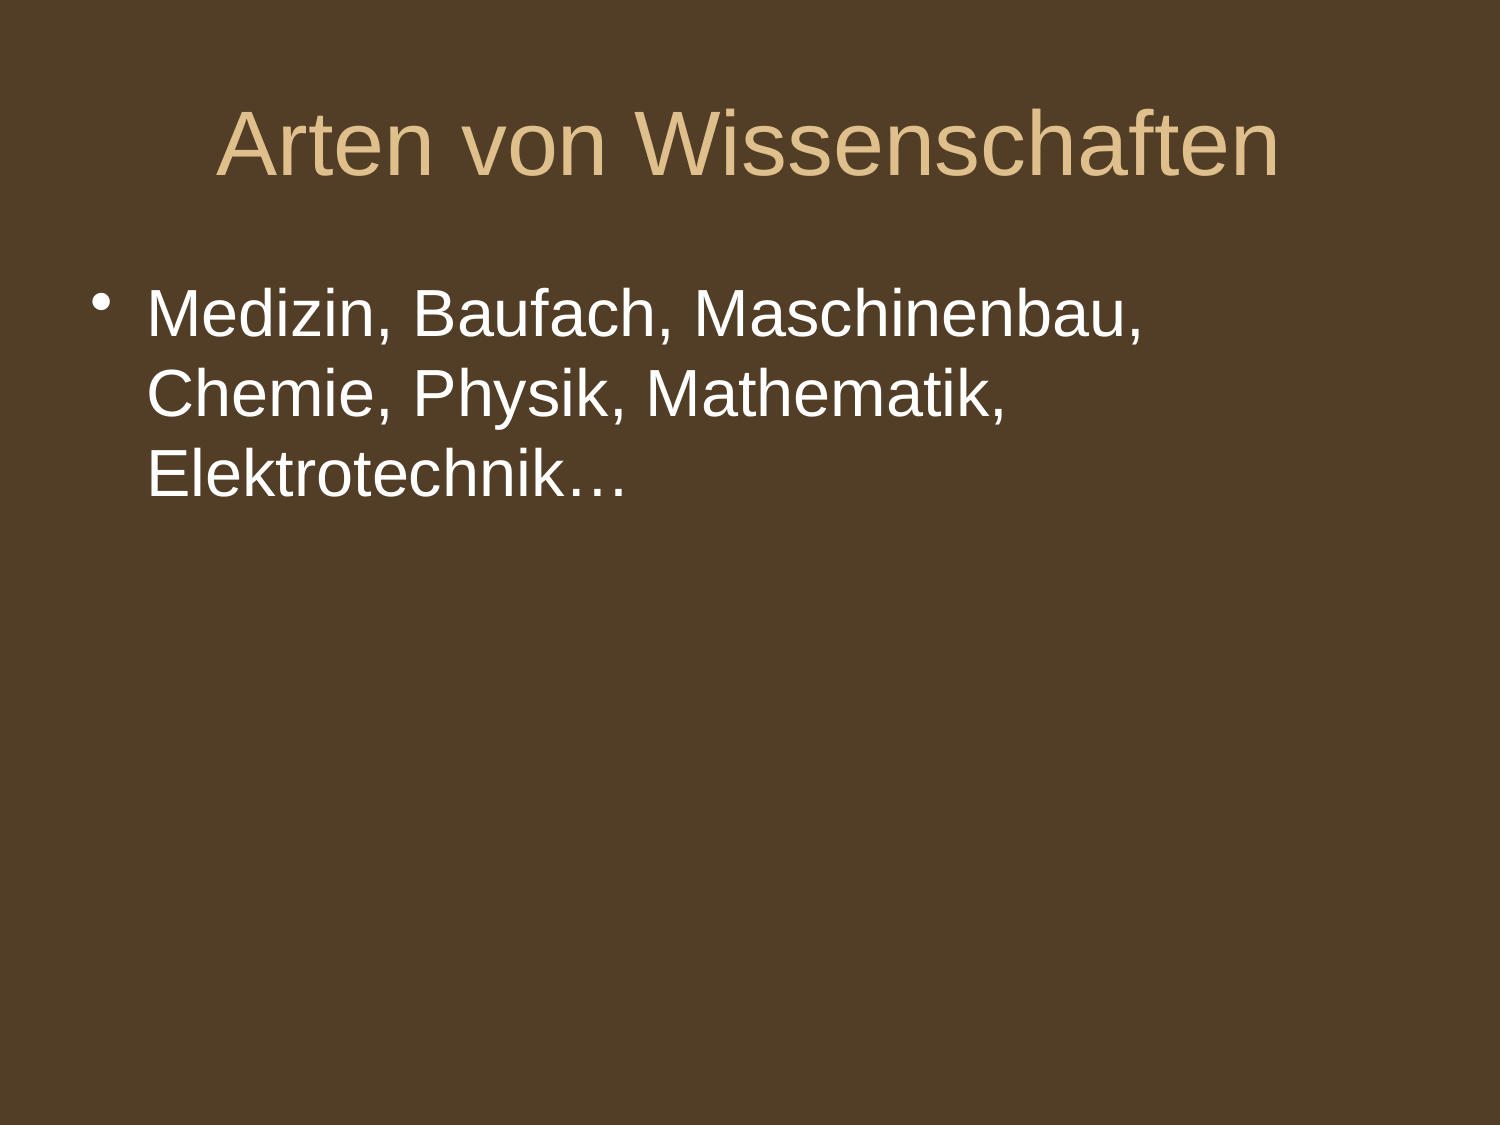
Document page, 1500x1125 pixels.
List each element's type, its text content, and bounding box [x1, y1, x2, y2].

title Arten von Wissenschaften [75, 45, 1425, 233]
list Medizin, Baufach, Maschinenbau, Chemie, Physik, Mathematik, Elektrotechnik… [75, 262, 1425, 1005]
